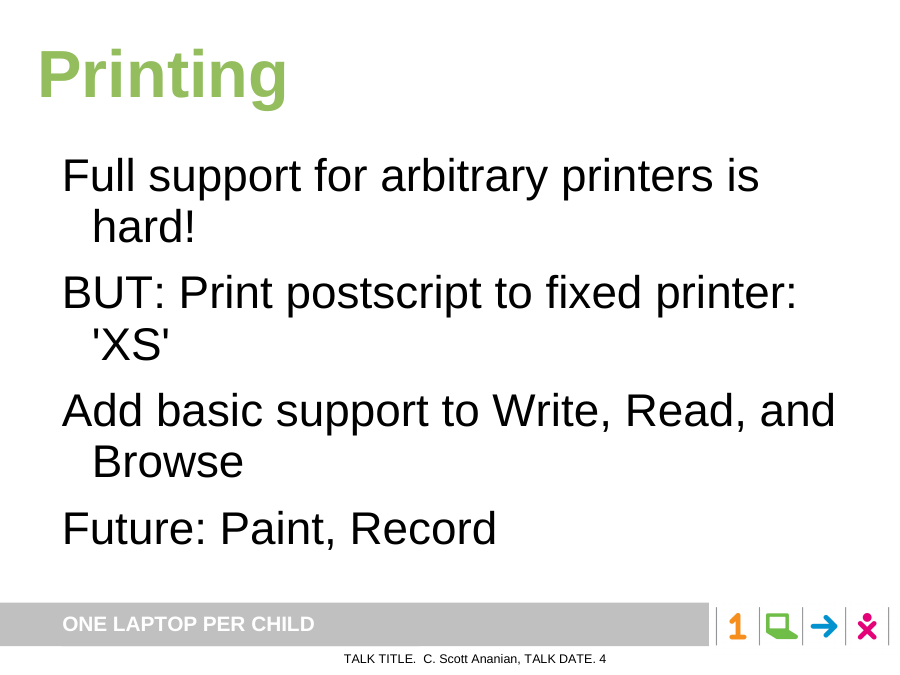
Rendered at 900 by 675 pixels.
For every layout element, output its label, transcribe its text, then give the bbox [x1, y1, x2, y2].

list Full support for arbitrary printers is hard! BUT: Print postscript to fixed printer: 'XS' Add basic support to Write, Read, and Browse Future: Paint, Record [61, 150, 844, 675]
title Printing [37, 37, 856, 211]
picture [844, 598, 898, 655]
